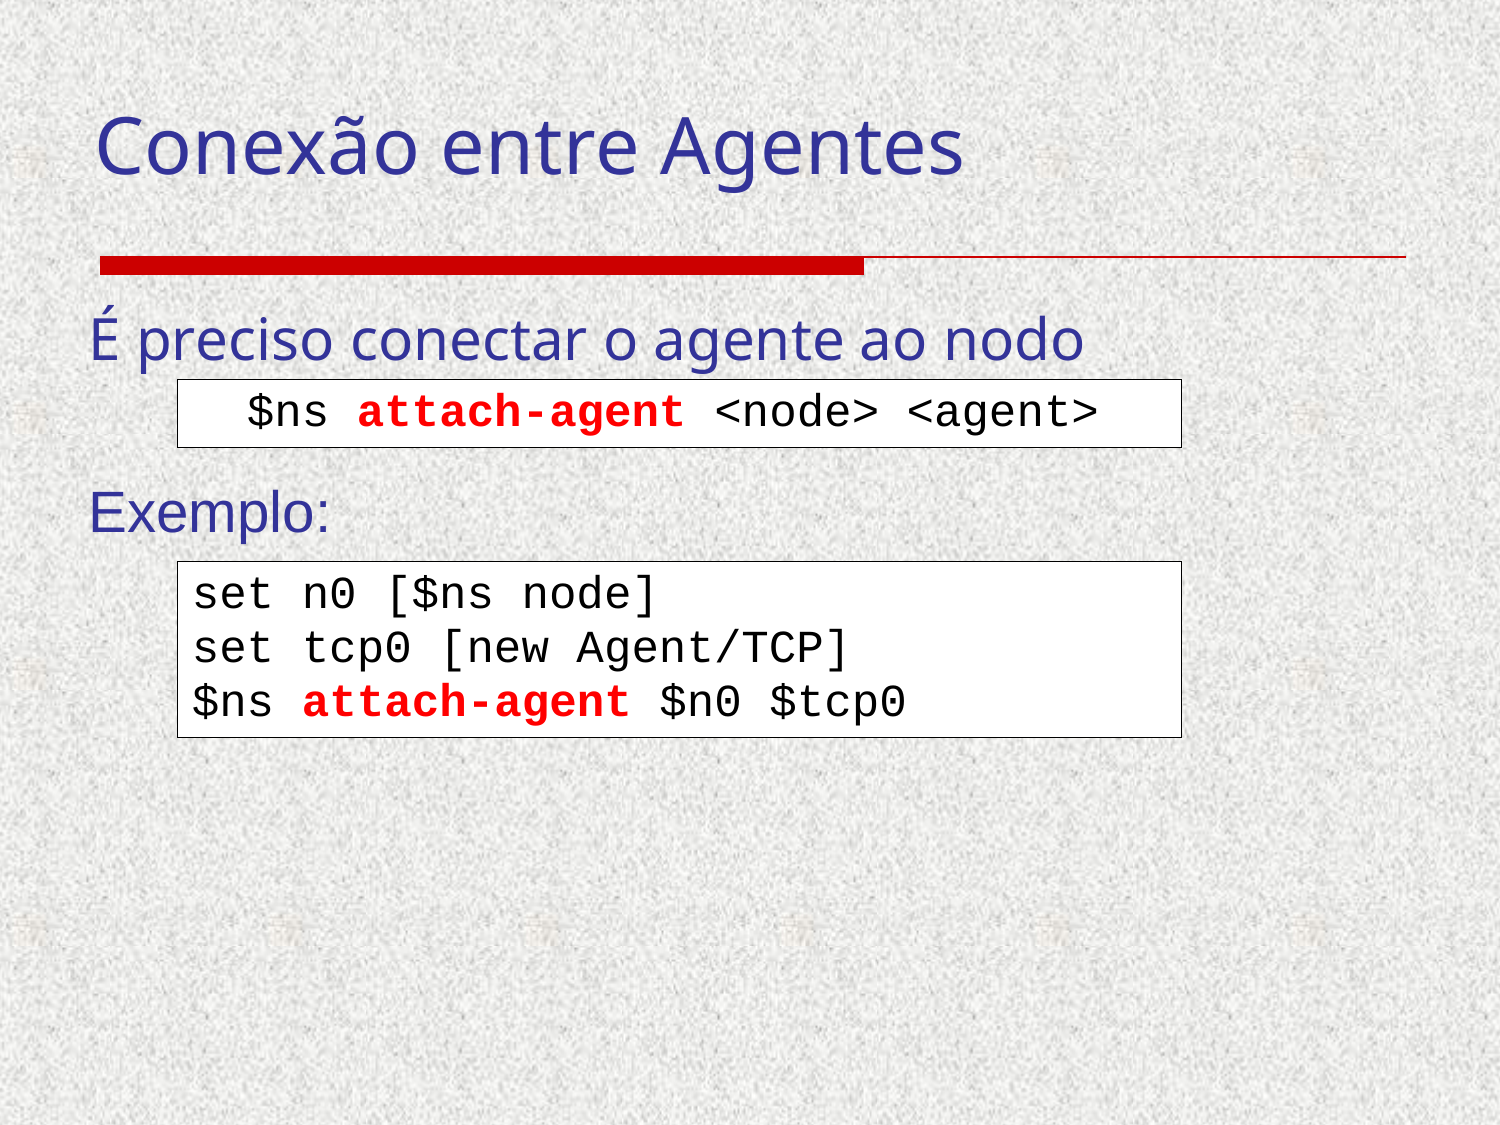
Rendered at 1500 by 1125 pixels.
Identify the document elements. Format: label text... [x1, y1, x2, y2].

picture [0, 0, 1500, 1125]
list É preciso conectar o agente ao nodo Exemplo: [88, 295, 1401, 1001]
title Conexão entre Agentes [94, 35, 1406, 249]
text_box $ns attach-agent <node> <agent> [177, 379, 1182, 446]
text_box set n0 [$ns node] set tcp0 [new Agent/TCP] $ns attach-agent $n0 $tcp0 [177, 561, 1182, 730]
